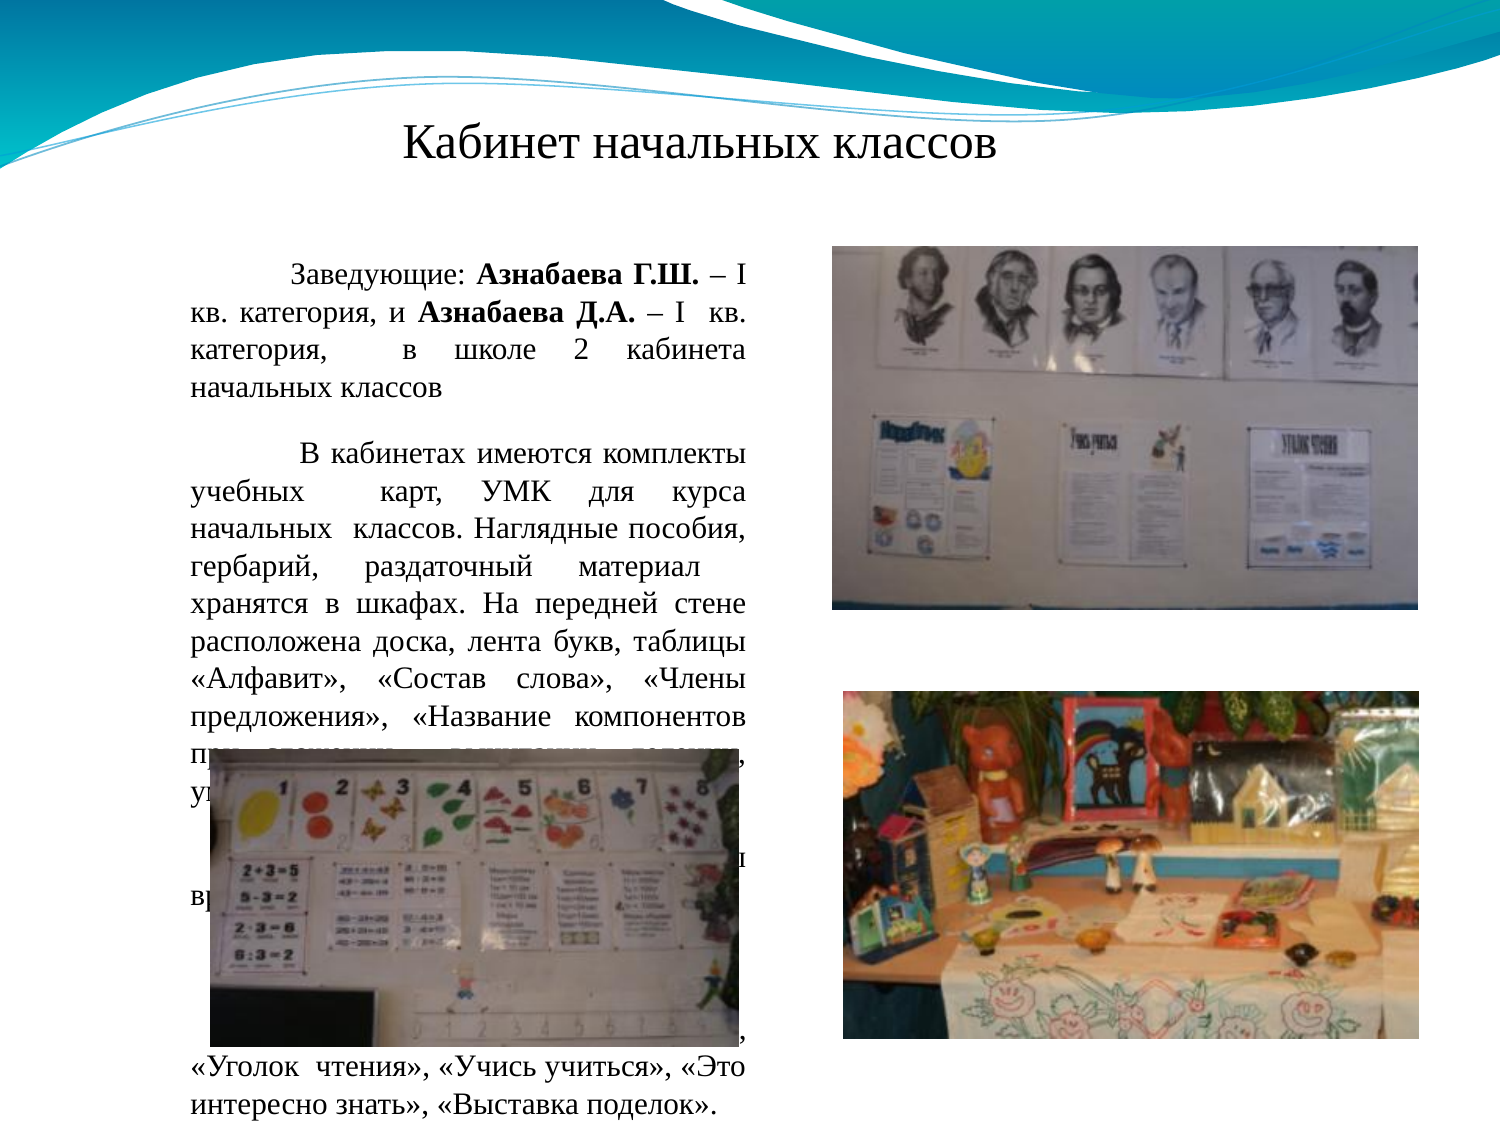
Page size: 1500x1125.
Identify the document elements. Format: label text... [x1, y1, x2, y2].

picture [210, 749, 739, 1047]
title Кабинет начальных классов [82, 46, 1432, 235]
picture [843, 691, 1419, 1039]
picture [832, 246, 1418, 610]
list Заведующие: Азнабаева Г.Ш. – I кв. категория, и Азнабаева Д.А. – I кв. категория, в школе 2 кабинета начальных классов В кабинетах имеются комплекты учебных карт, УМК для курса начальных классов. Наглядные пособия, гербарий, раздаточный материал хранятся в шкафах. На передней стене расположена доска, лента букв, таблицы «Алфавит», «Состав слова», «Члены предложения», «Название компонентов при сложении , вычитании, делении, умножении», «Единицы длины», «Единицы времени». На боковой стене находятся стенды «Занимательная математика», «Уголок чтения», «Учись учиться», «Это интересно знать», «Выставка поделок». Все в кабинете работает на повышение мотивации учебной деятельности учащихся. [175, 246, 762, 727]
